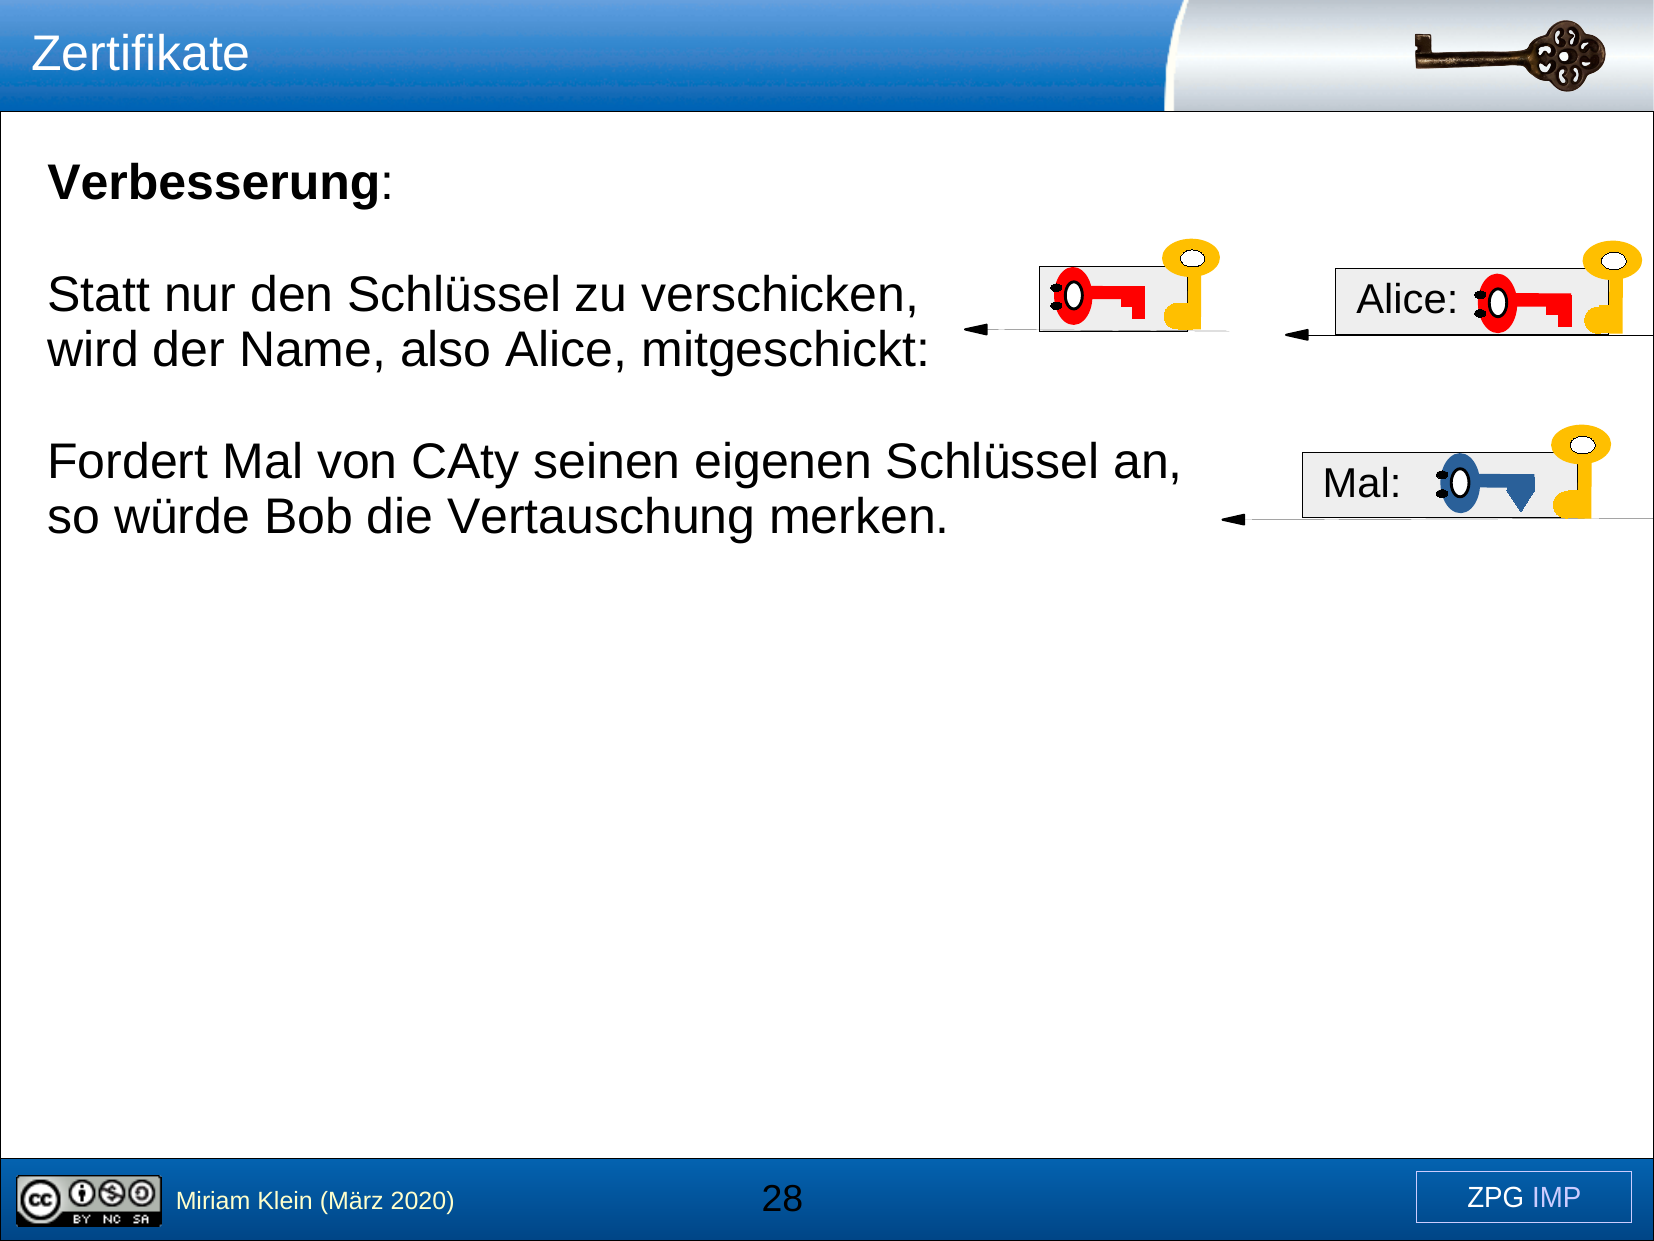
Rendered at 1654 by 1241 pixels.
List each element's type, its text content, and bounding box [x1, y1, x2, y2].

picture [16, 1175, 162, 1227]
picture [0, 0, 1654, 111]
text_box [1551, 424, 1612, 519]
text_box [1582, 240, 1643, 334]
title Zertifikate [31, 18, 1151, 89]
text_box Alice: [1335, 268, 1609, 335]
text_box Mal: [1302, 452, 1578, 518]
text_box [1436, 453, 1535, 514]
text_box Verbesserung: Statt nur den Schlüssel zu verschicken, wird der Name, also Alice, mitgeschickt: Fordert Mal von CAty seinen eigenen Schlüssel an, so würde Bob die Vertauschung merken. [47, 154, 1572, 1047]
text_box [1474, 273, 1572, 334]
text_box [1039, 238, 1220, 330]
